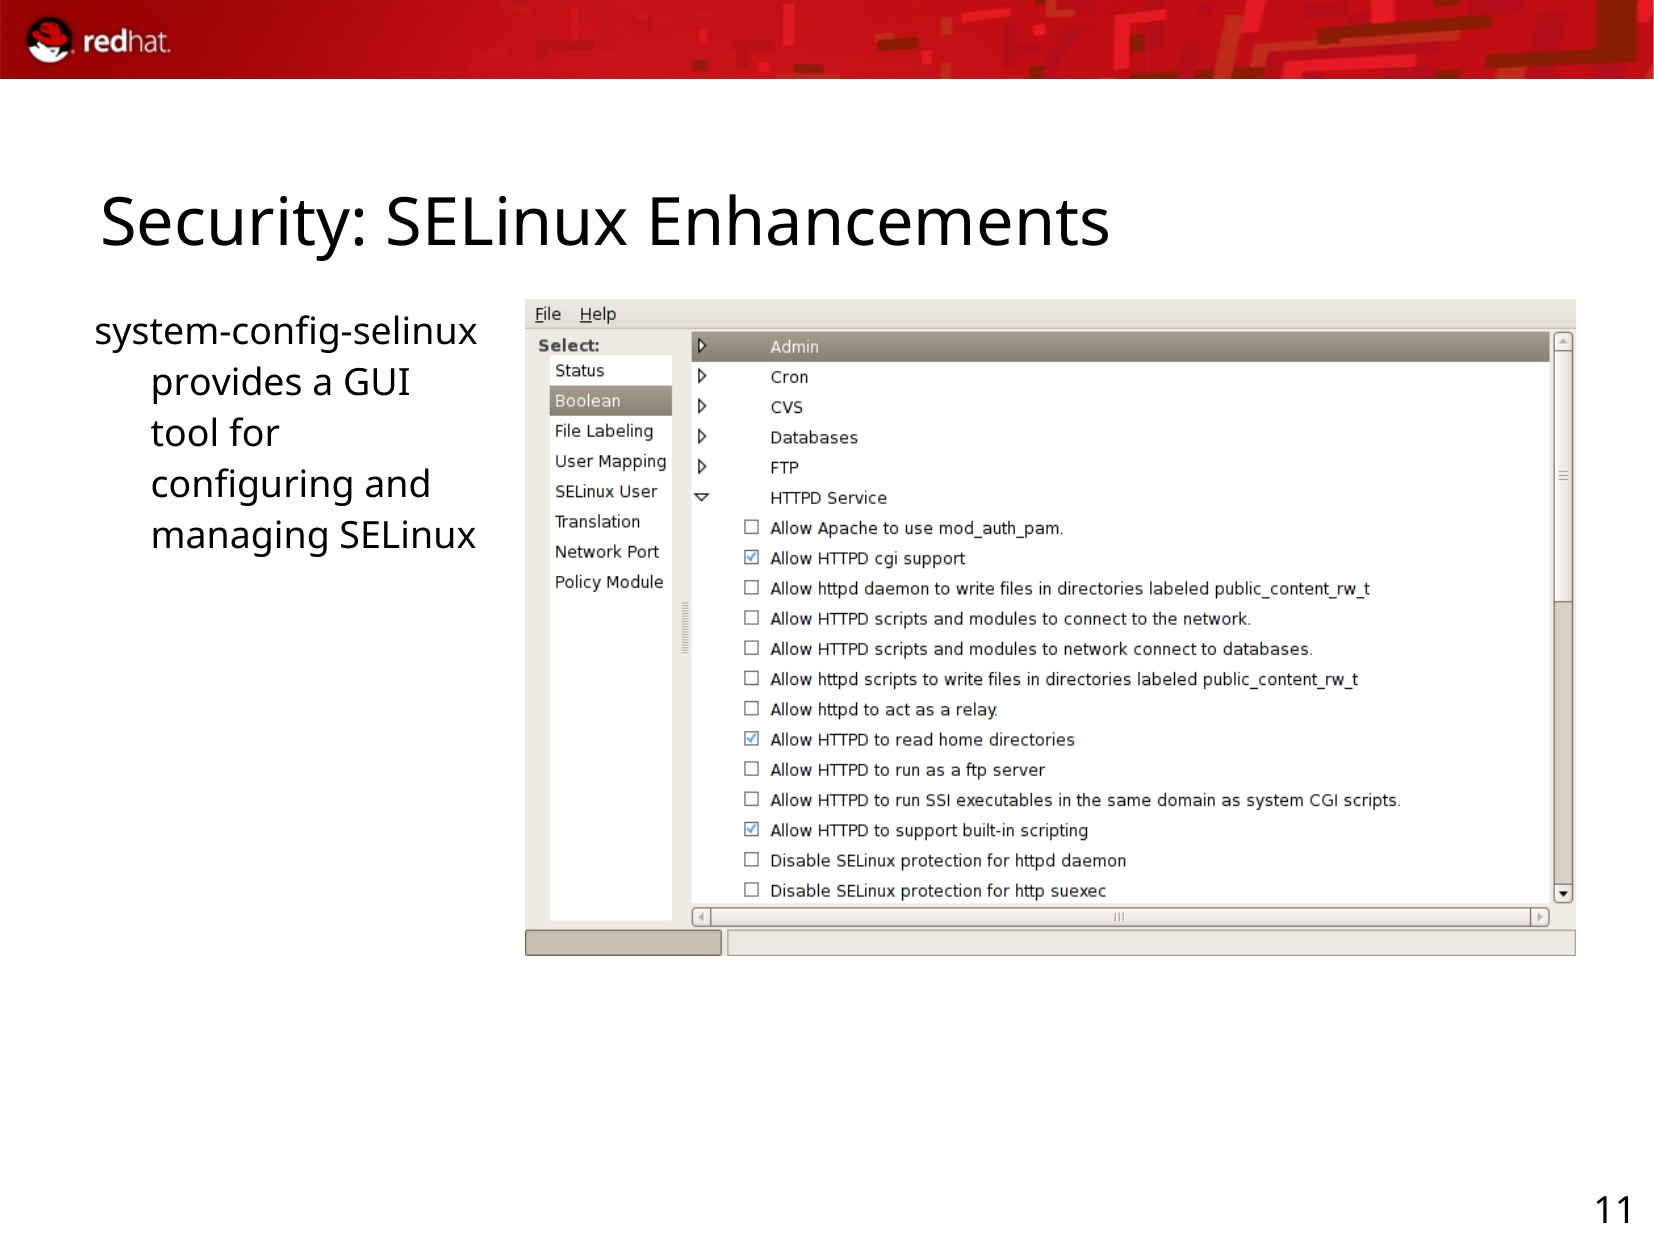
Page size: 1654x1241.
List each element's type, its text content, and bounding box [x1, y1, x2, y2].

list system-config-selinux provides a GUI tool for configuring and managing SELinux [94, 304, 488, 1174]
picture [525, 299, 1576, 956]
picture [0, 0, 1654, 79]
title Security: SELinux Enhancements [100, 164, 1506, 275]
